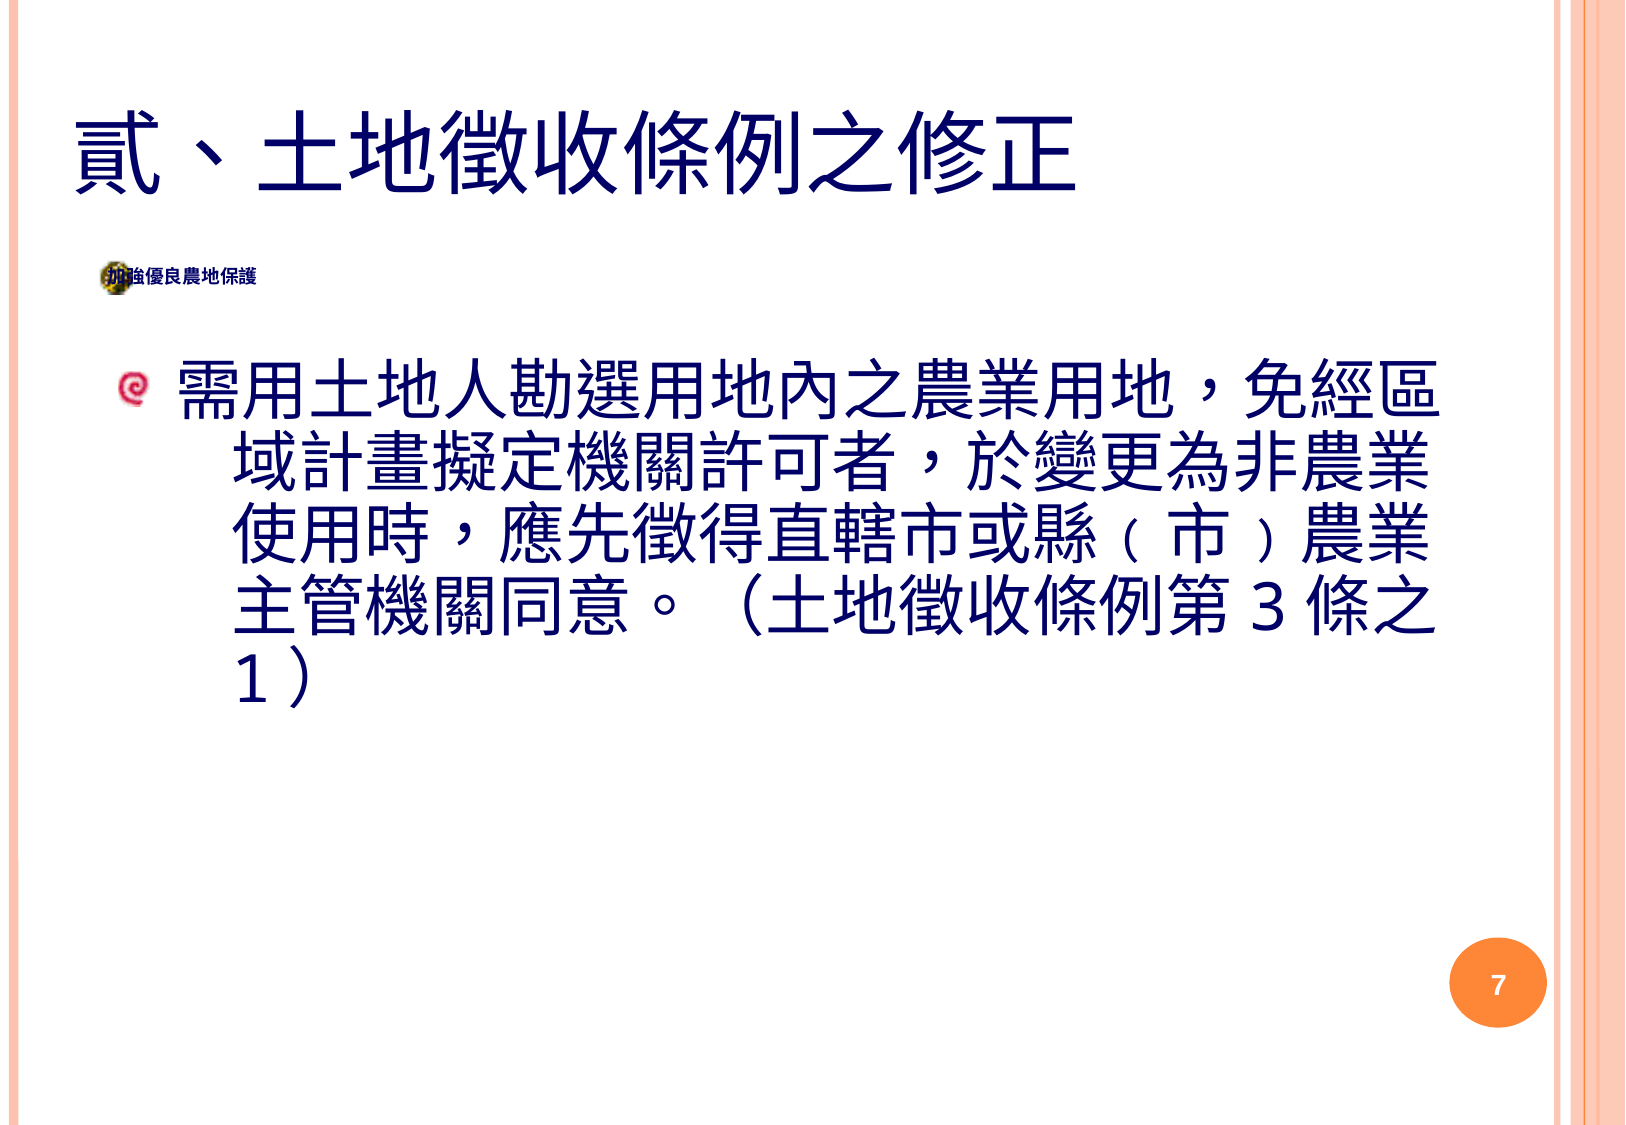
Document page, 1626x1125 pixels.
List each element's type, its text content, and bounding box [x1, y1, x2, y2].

text_box 需用土地人勘選用地內之農業用地，免經區域計畫擬定機關許可者，於變更為非農業使用時，應先徵得直轄市或縣﹙市﹚農業主管機關同意。（土地徵收條例第3條之1） [104, 350, 1497, 775]
text_box 貳、土地徵收條例之修正 [57, 78, 1407, 214]
text_box [1444, 940, 1553, 1027]
list 加強優良農地保護 [44, 220, 1522, 398]
